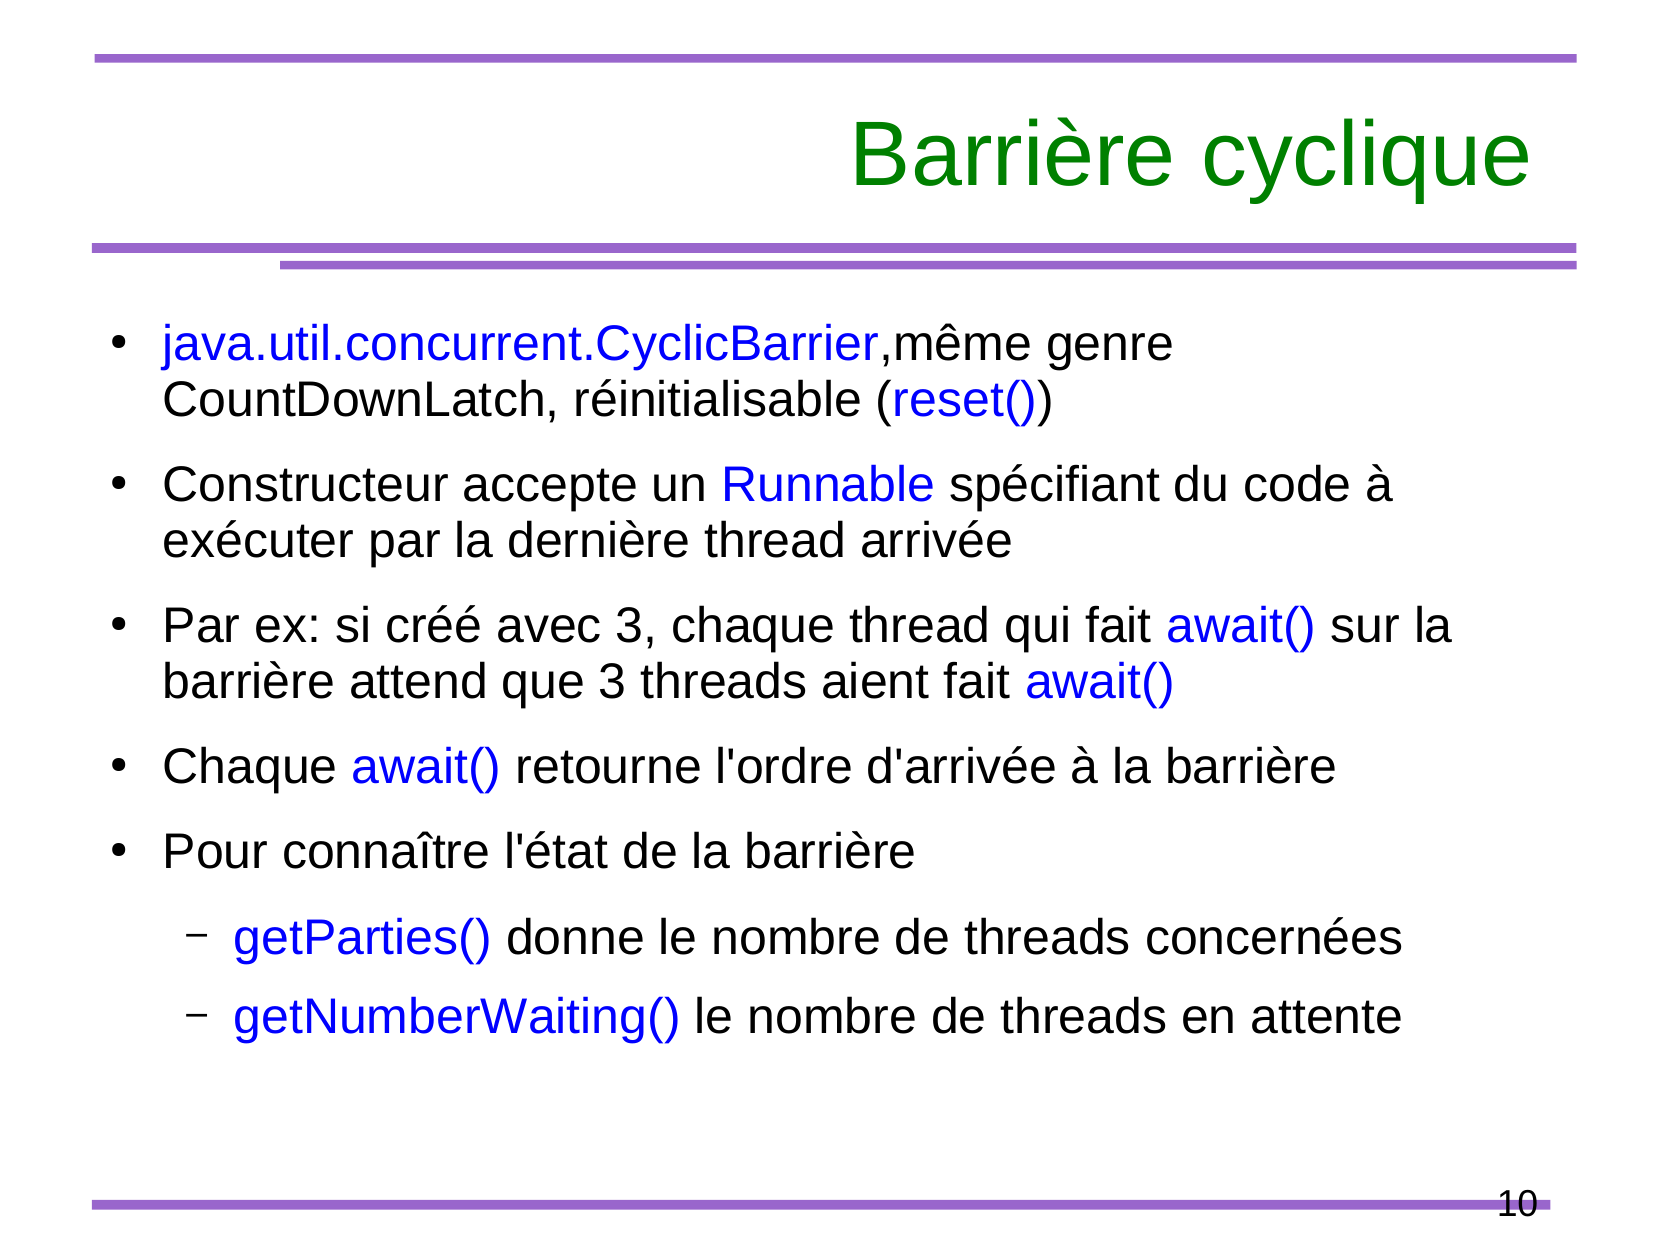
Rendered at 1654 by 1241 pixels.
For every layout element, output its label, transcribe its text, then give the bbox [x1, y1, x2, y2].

title Barrière cyclique [121, 49, 1534, 257]
list java.util.concurrent.CyclicBarrier,même genre CountDownLatch, réinitialisable (reset()) Constructeur accepte un Runnable spécifiant du code à exécuter par la dernière thread arrivée Par ex: si créé avec 3, chaque thread qui fait await() sur la barrière attend que 3 threads aient fait await() Chaque await() retourne l'ordre d'arrivée à la barrière Pour connaître l'état de la barrière getParties() donne le nombre de threads concernées getNumberWaiting() le nombre de threads en attente [92, 315, 1563, 1163]
